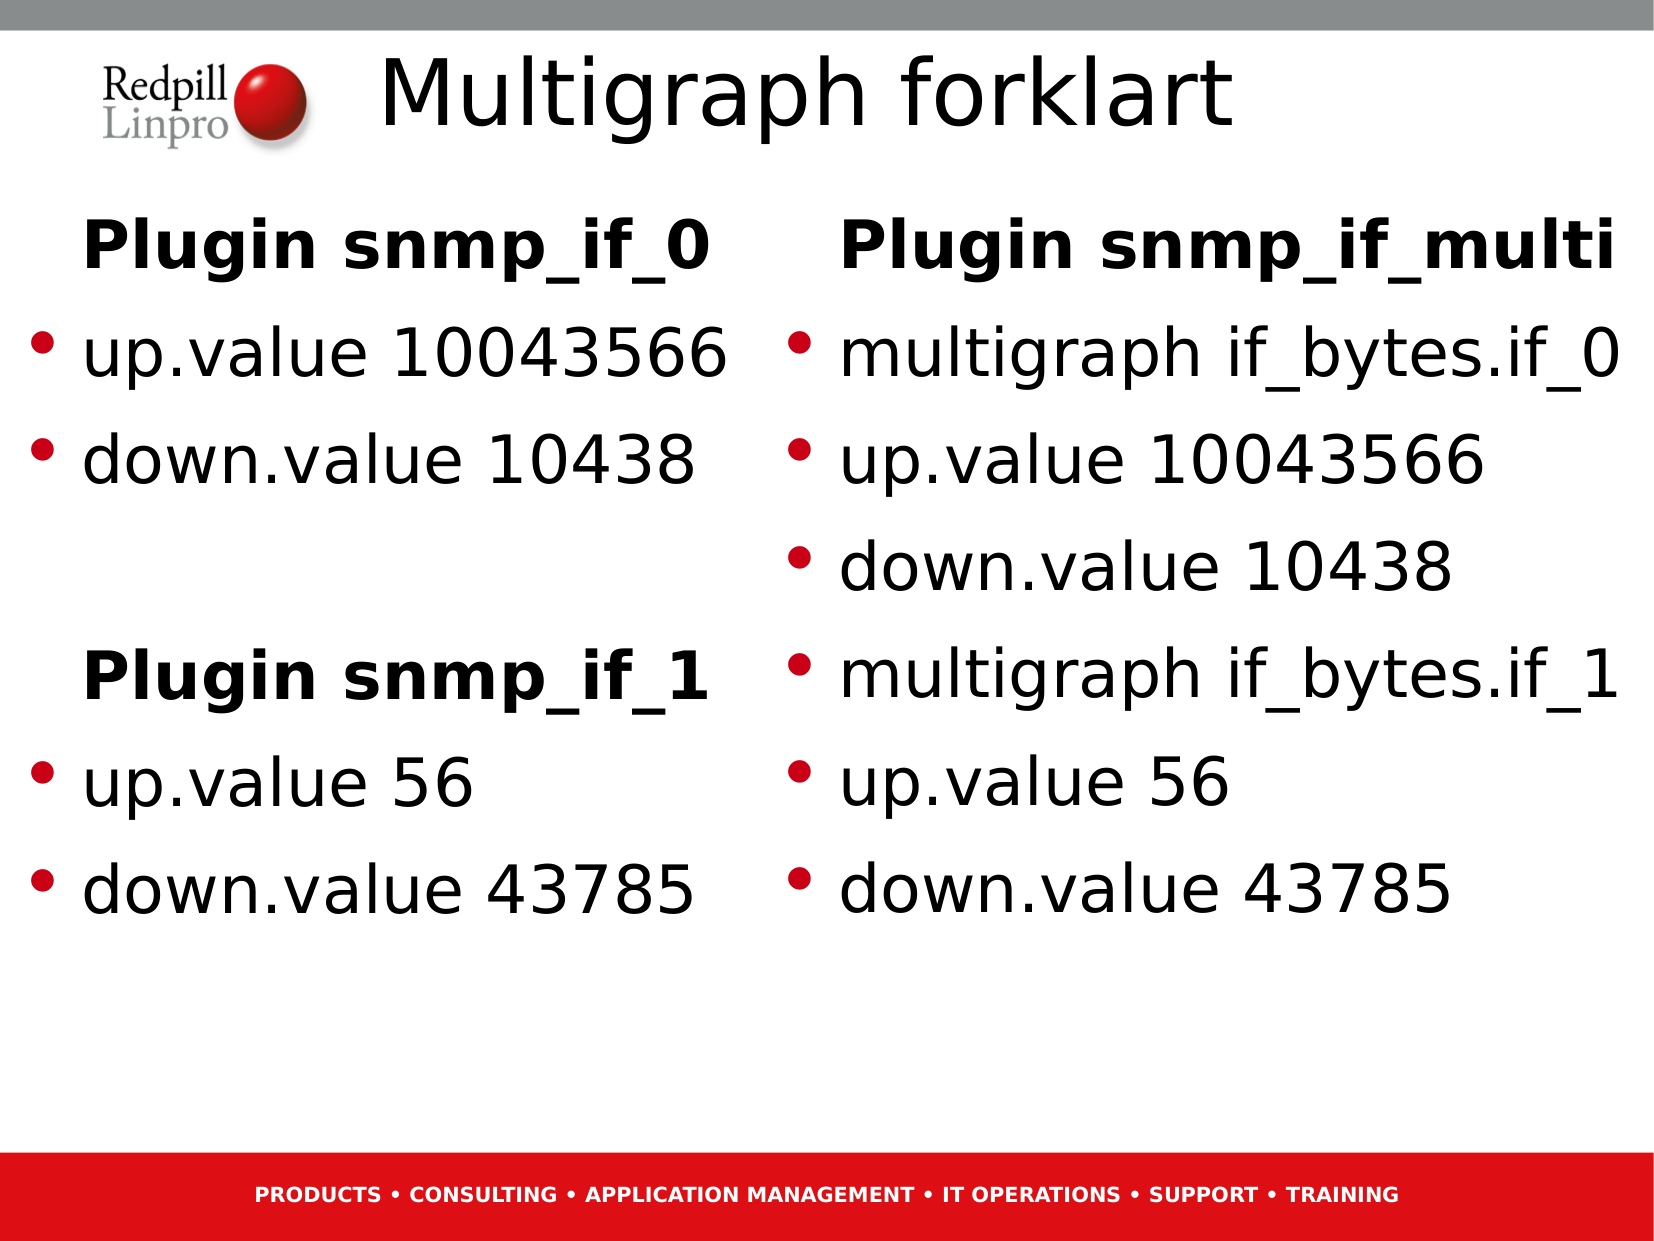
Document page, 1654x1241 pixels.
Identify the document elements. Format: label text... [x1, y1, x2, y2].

picture [0, 0, 1654, 1241]
list Plugin snmp_if_0 up.value 10043566 down.value 10438 Plugin snmp_if_1 up.value 56 down.value 43785 [11, 206, 737, 1152]
title Multigraph forklart [378, 40, 1506, 148]
list Plugin snmp_if_multi multigraph if_bytes.if_0 up.value 10043566 down.value 10438 multigraph if_bytes.if_1 up.value 56 down.value 43785 [767, 206, 1654, 1152]
